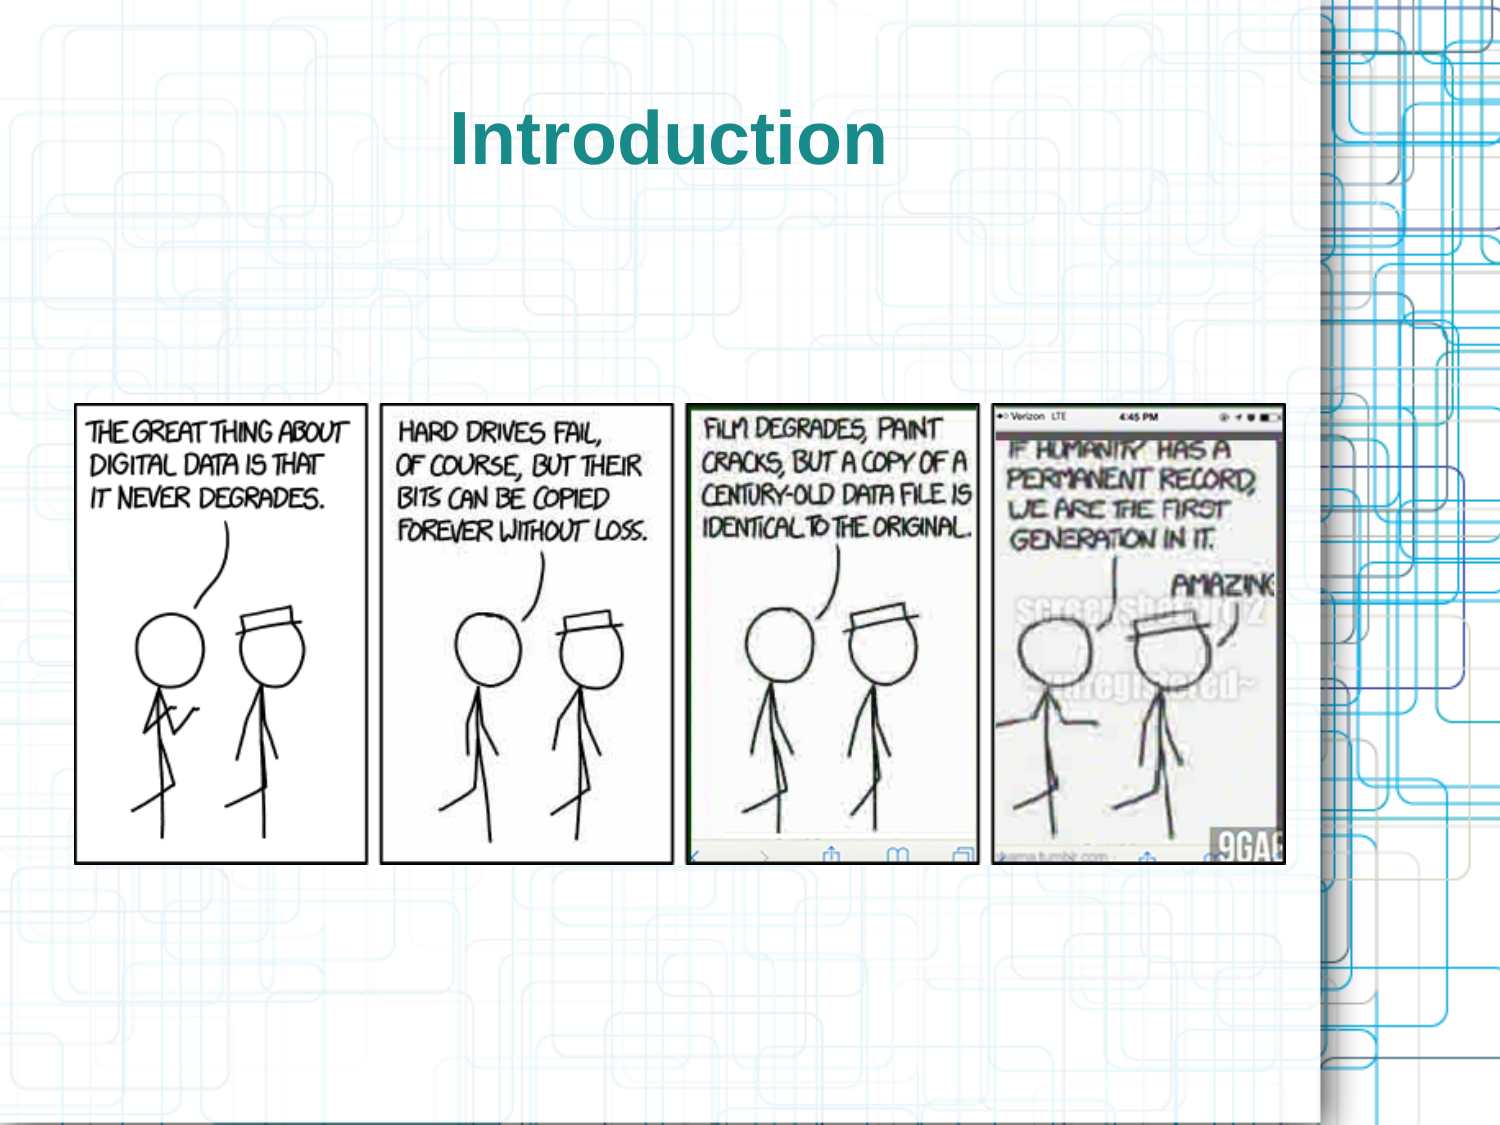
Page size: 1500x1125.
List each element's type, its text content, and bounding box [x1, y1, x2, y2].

picture [0, 0, 1500, 1125]
title Introduction [53, 44, 1286, 233]
